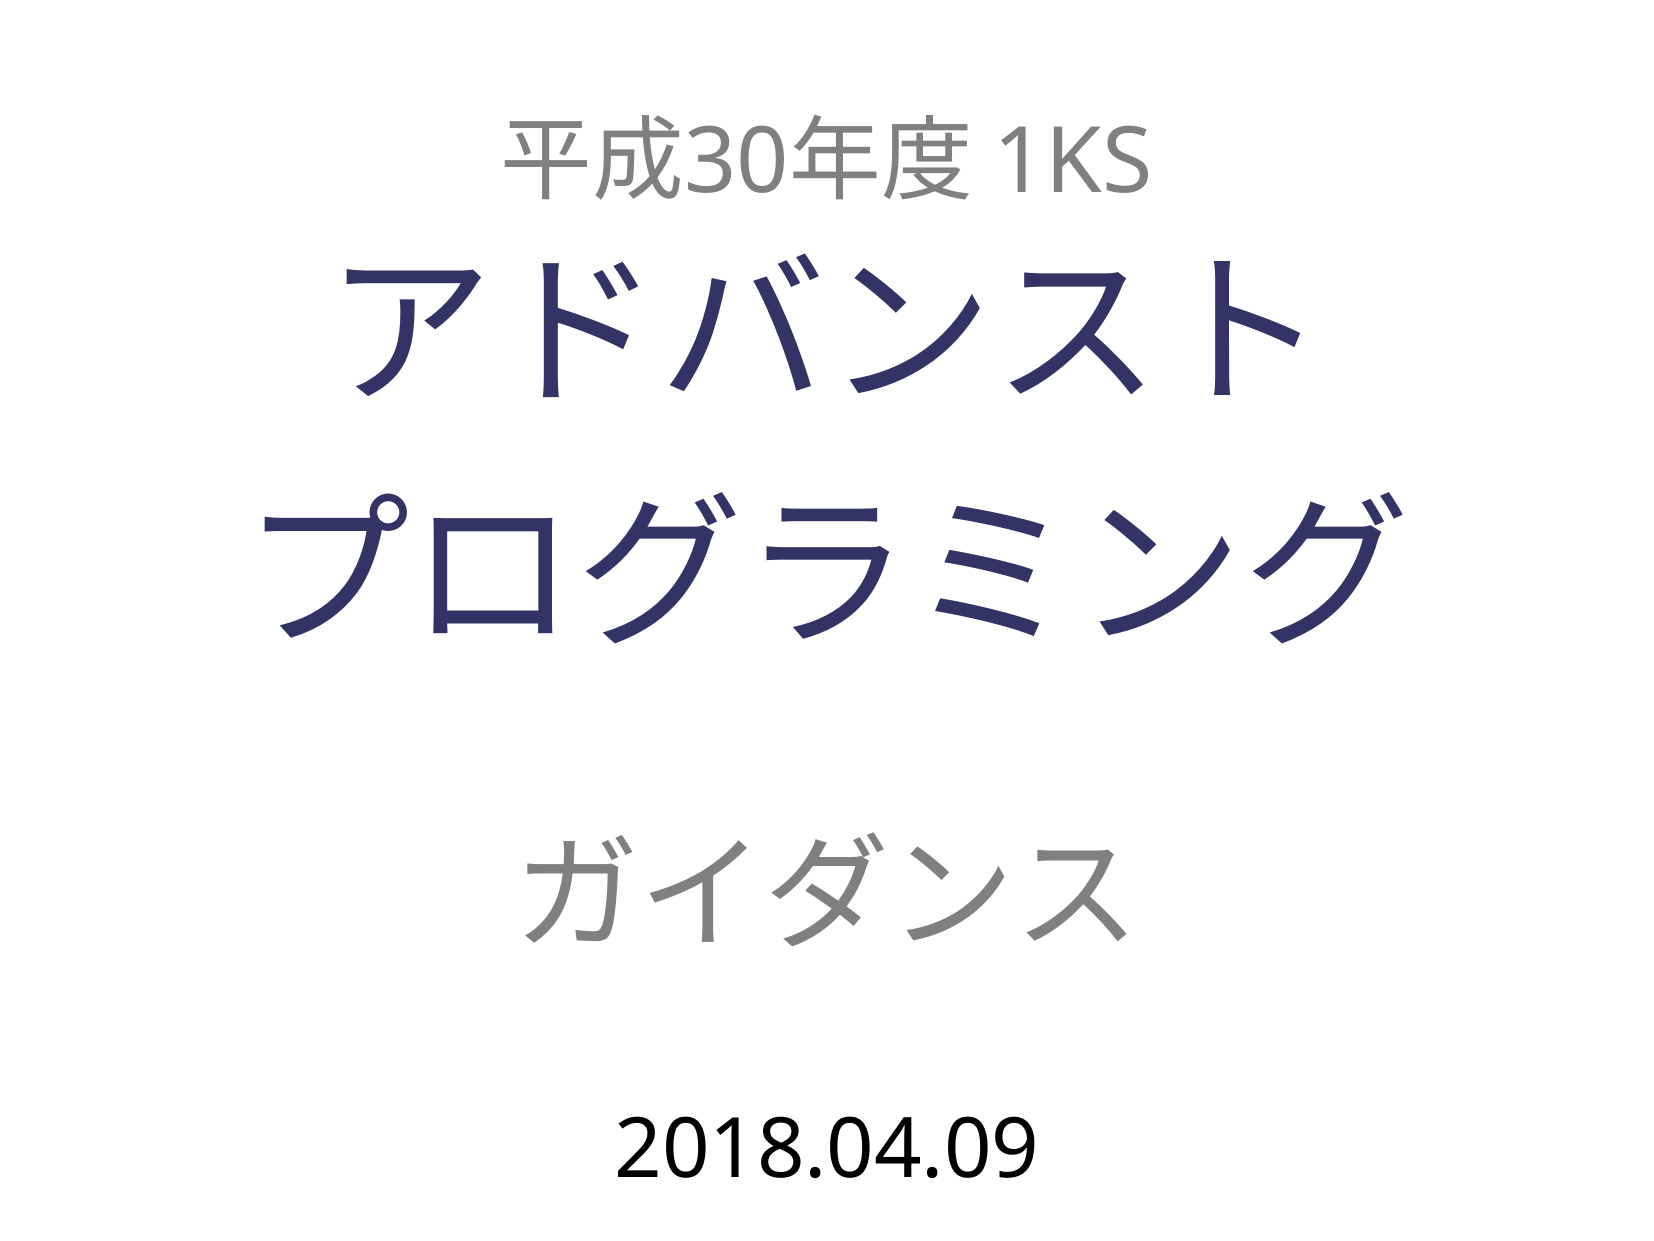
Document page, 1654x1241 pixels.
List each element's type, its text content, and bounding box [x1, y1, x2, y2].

subtitle アドバンスト プログラミング ガイダンス 2018.04.09 [82, 295, 1571, 1104]
title 平成30年度 1KS [82, 49, 1571, 257]
